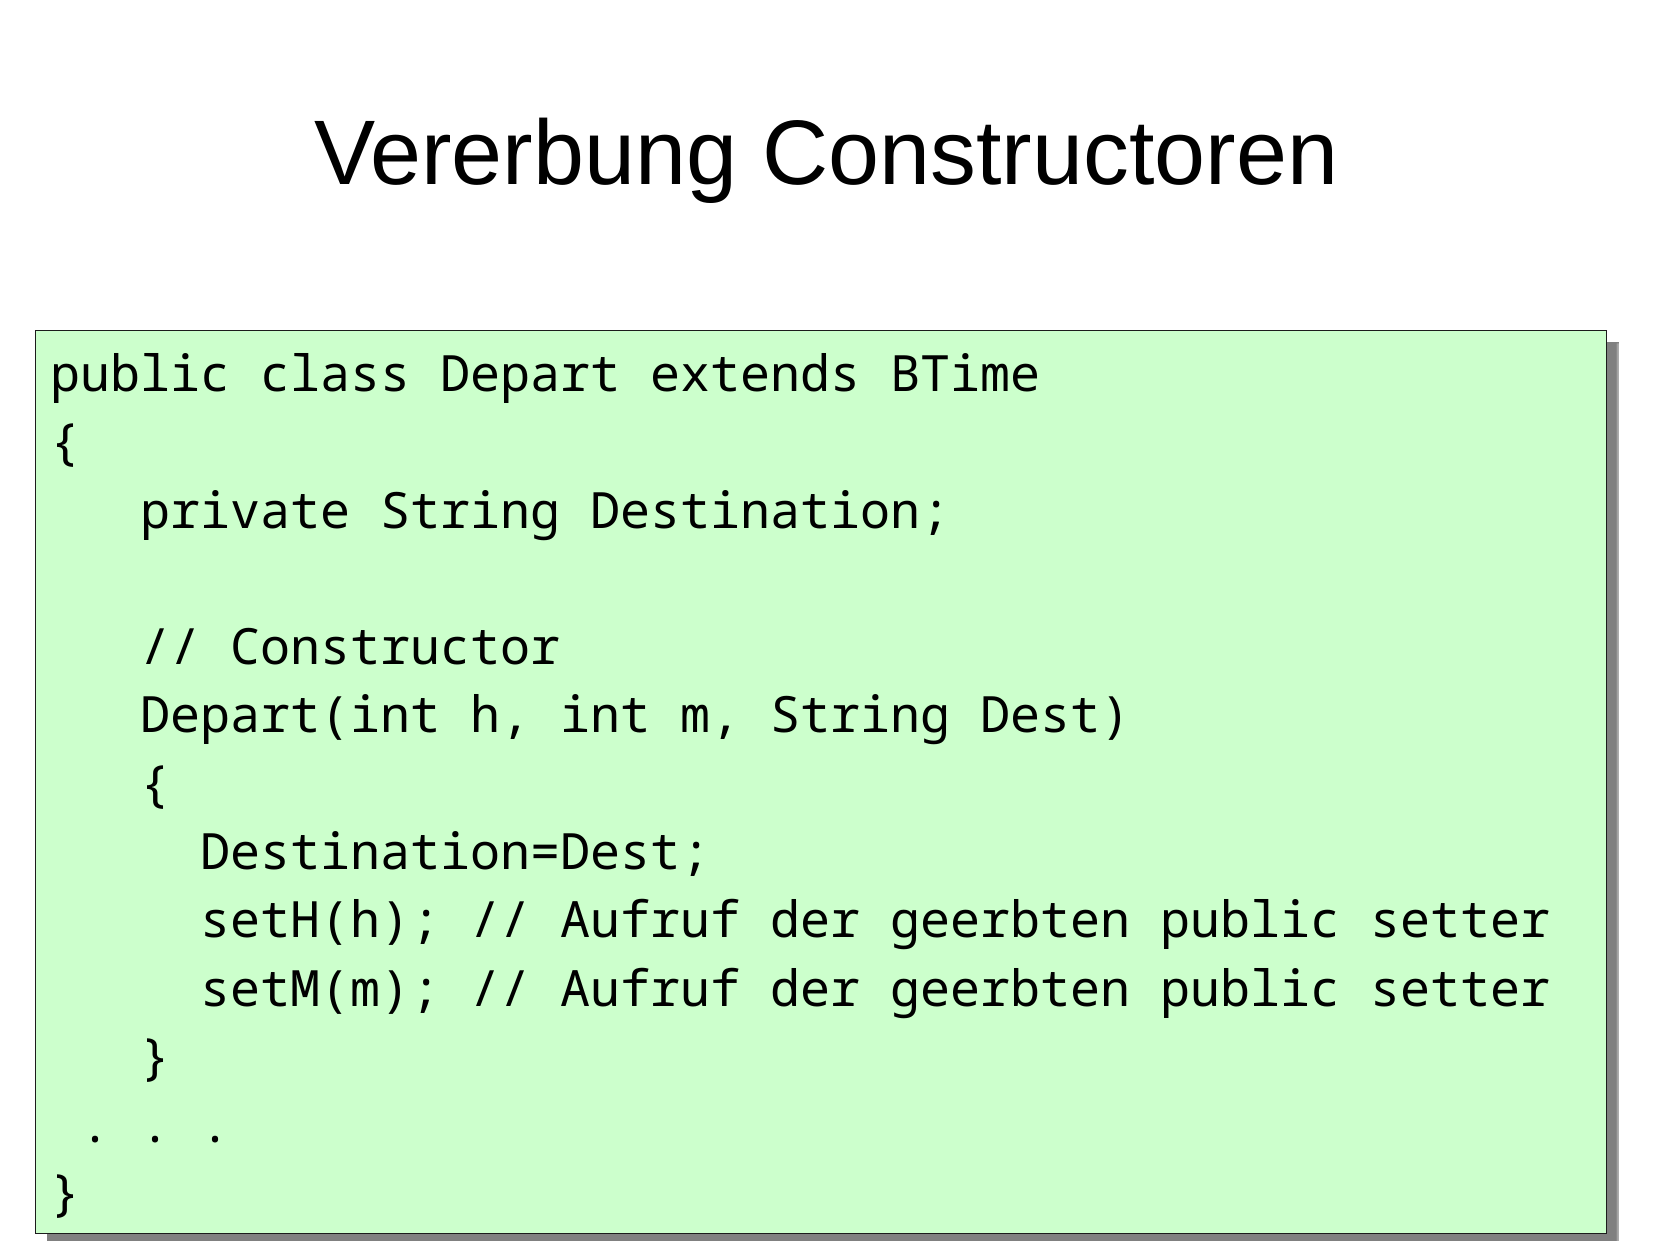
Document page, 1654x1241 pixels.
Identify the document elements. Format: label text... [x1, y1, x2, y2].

text_box public class Depart extends BTime { private String Destination; // Constructor Depart(int h, int m, String Dest) { Destination=Dest; setH(h); // Aufruf der geerbten public setter setM(m); // Aufruf der geerbten public setter } . . . } [35, 330, 1607, 1103]
title Vererbung Constructoren [82, 49, 1571, 257]
